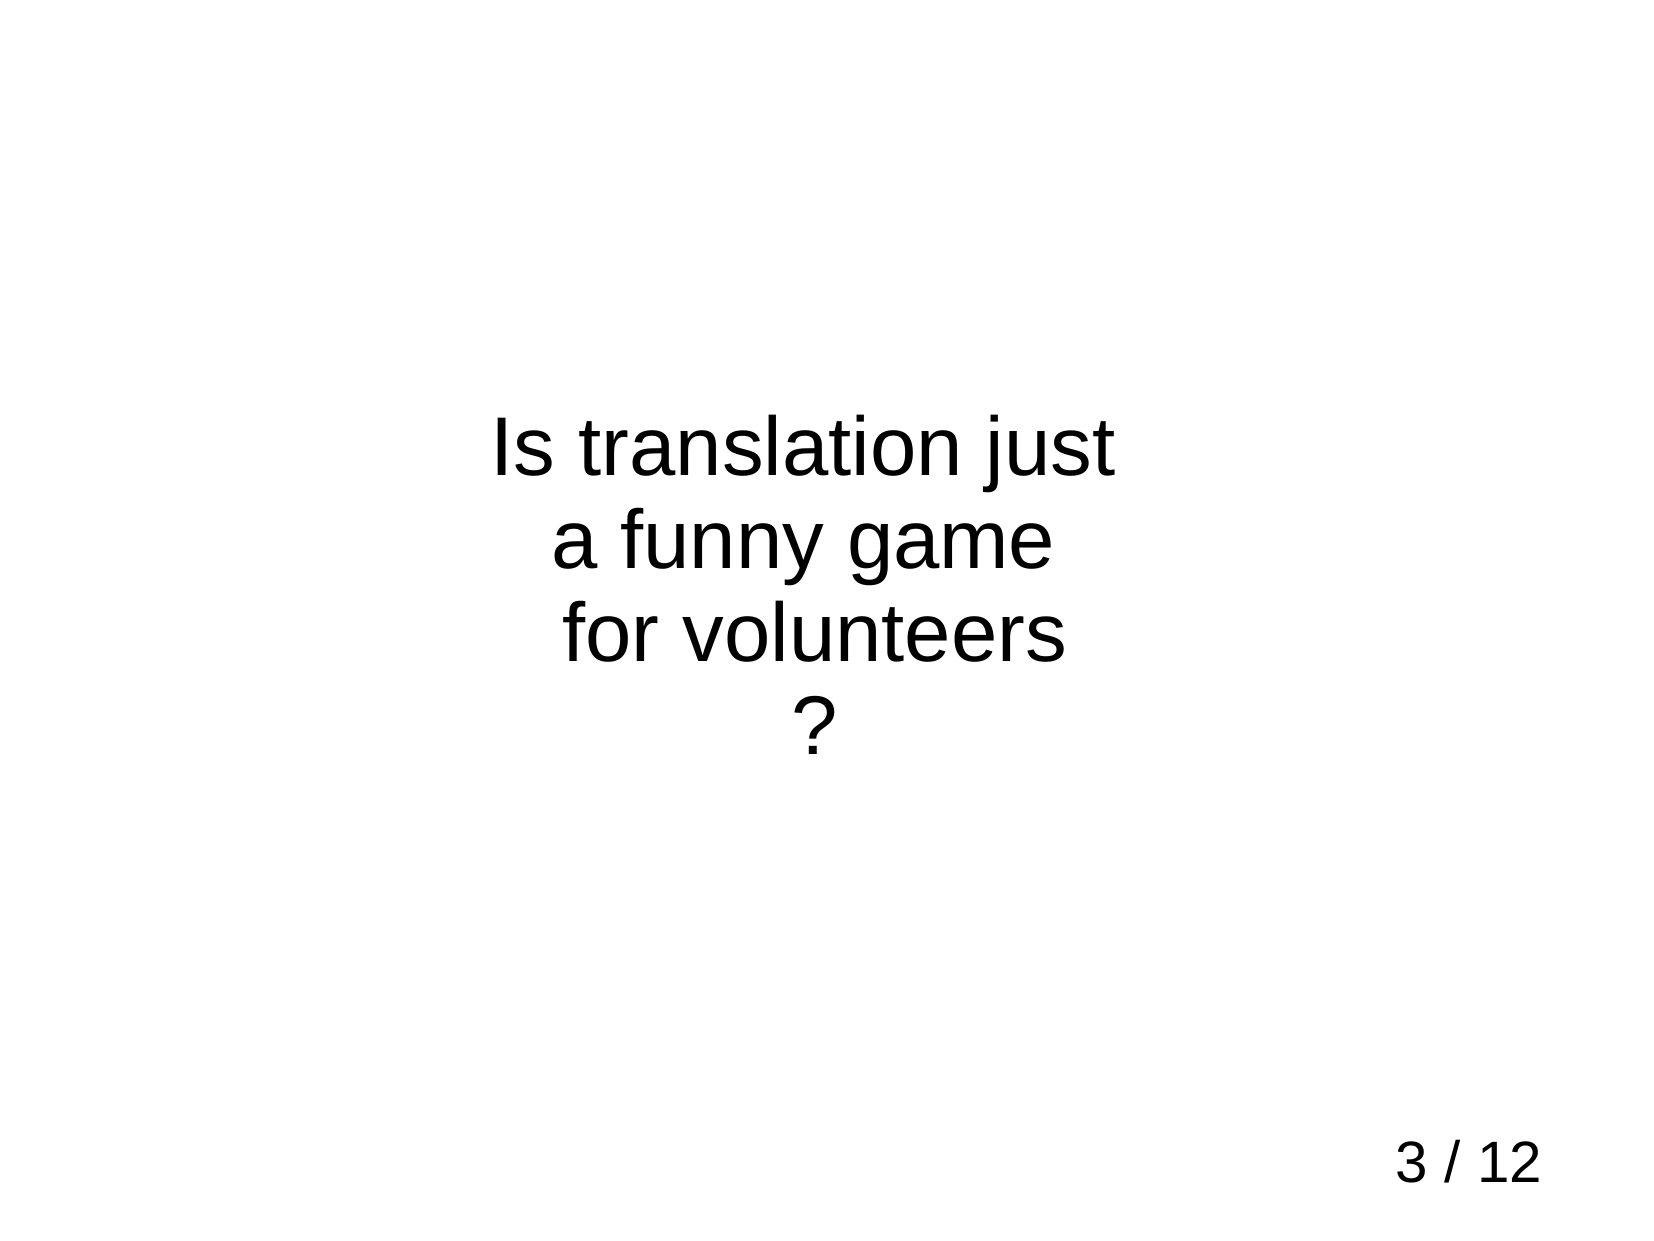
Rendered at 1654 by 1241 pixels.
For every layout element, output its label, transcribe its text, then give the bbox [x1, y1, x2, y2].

subtitle Is translation just a funny game for volunteers ? [70, 177, 1559, 996]
text_box <numéro> / 12 [1354, 1122, 1654, 1229]
